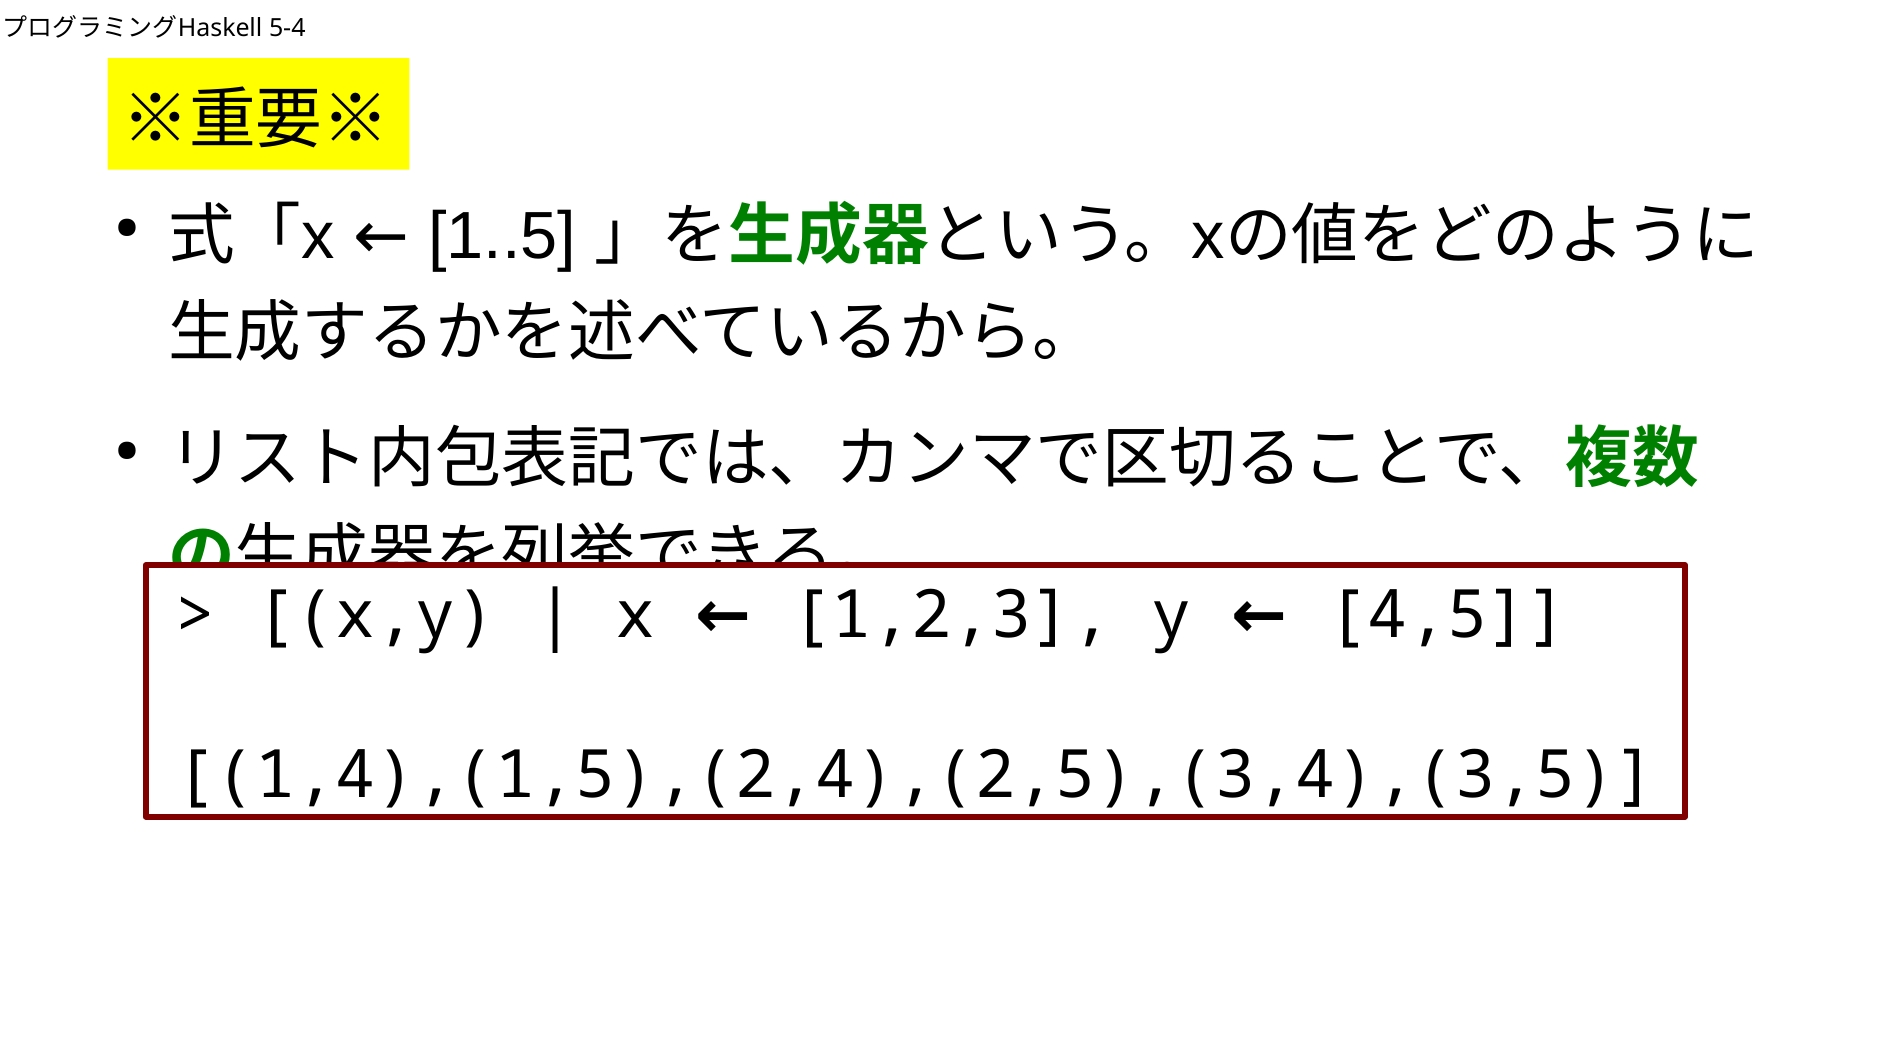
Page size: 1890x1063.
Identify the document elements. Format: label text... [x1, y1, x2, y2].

text_box ※重要※ [107, 58, 410, 140]
list 式「x ← [1..5] 」を生成器という。xの値をどのように生成するかを述べているから。 リスト内包表記では、カンマで区切ることで、複数の生成器を列挙できる。 [94, 177, 1766, 489]
text_box > [(x,y) | x ← [1,2,3], y ← [4,5]] [(1,4),(1,5),(2,4),(2,5),(3,4),(3,5)] [145, 565, 1686, 817]
